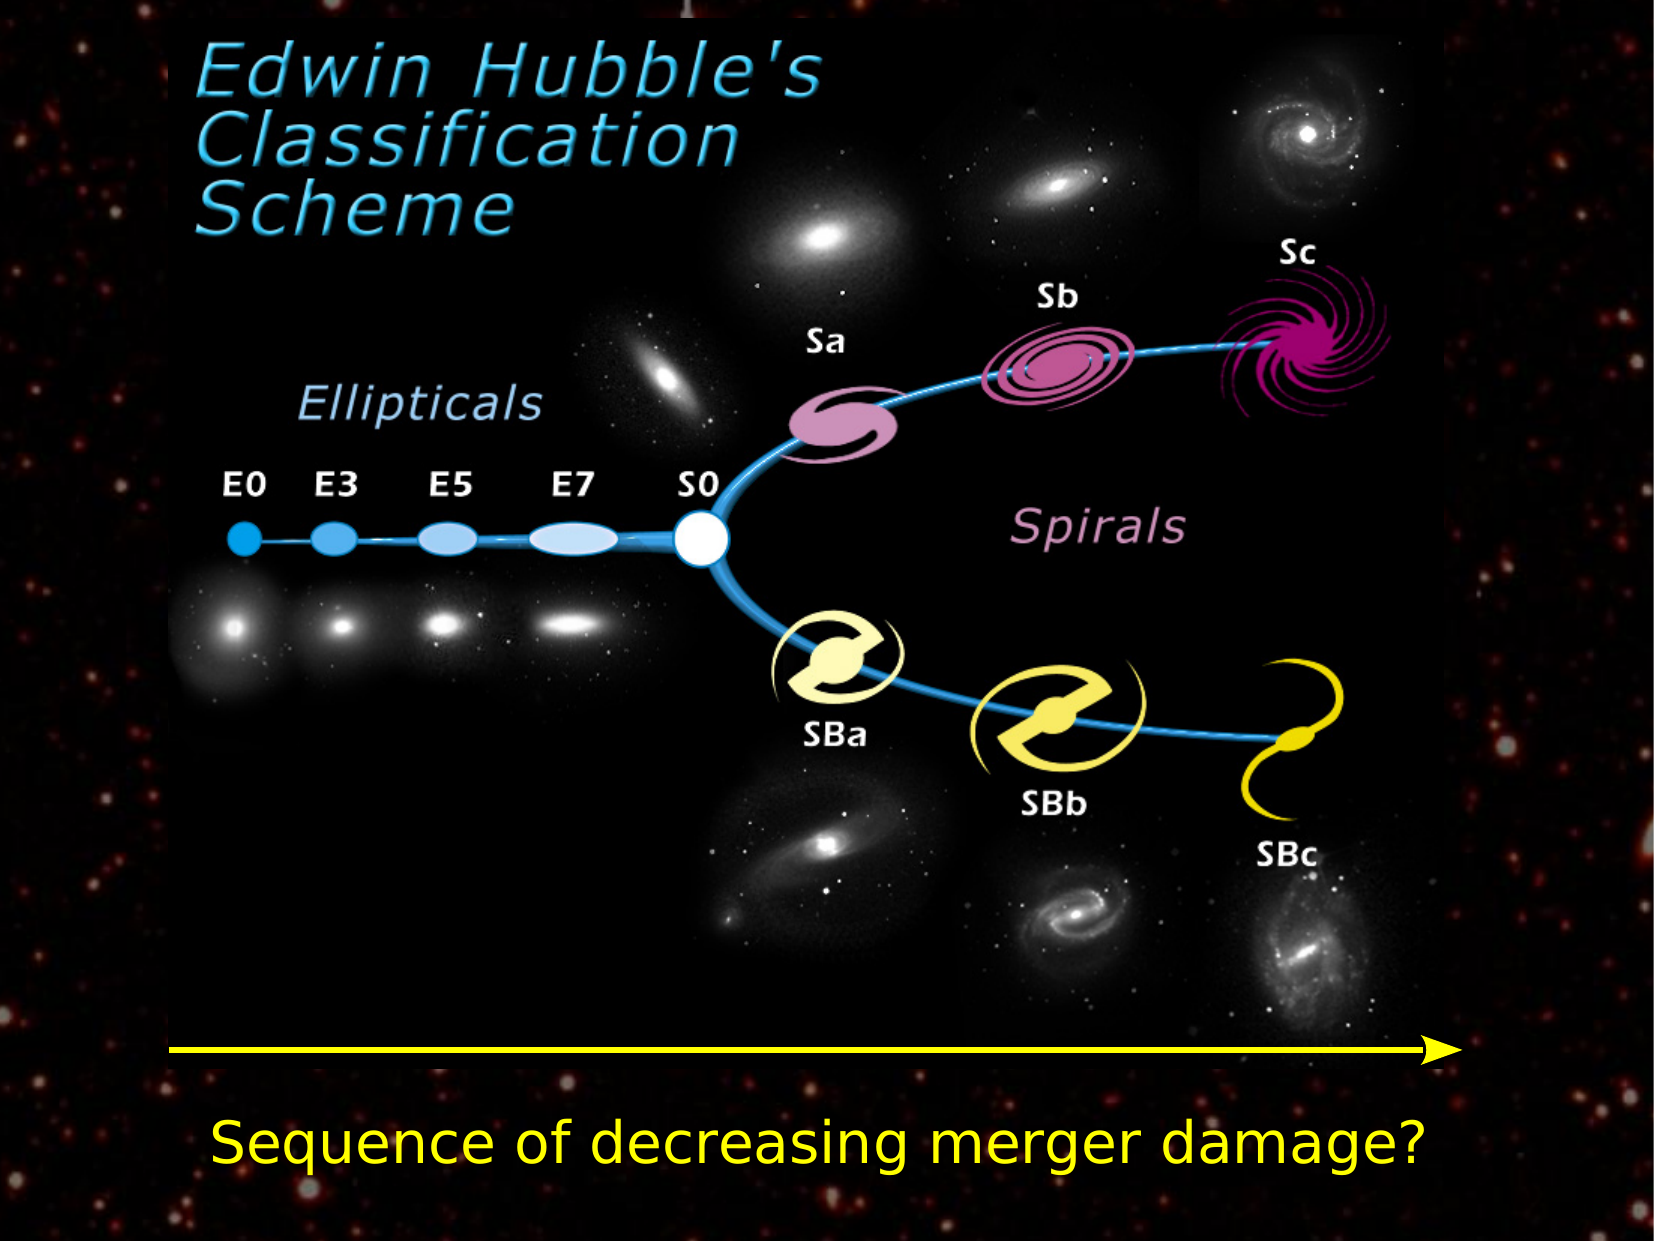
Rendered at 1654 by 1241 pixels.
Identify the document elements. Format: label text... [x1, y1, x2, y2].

text_box Sequence of decreasing merger damage? [206, 1106, 1433, 1181]
picture [0, 0, 1654, 1241]
